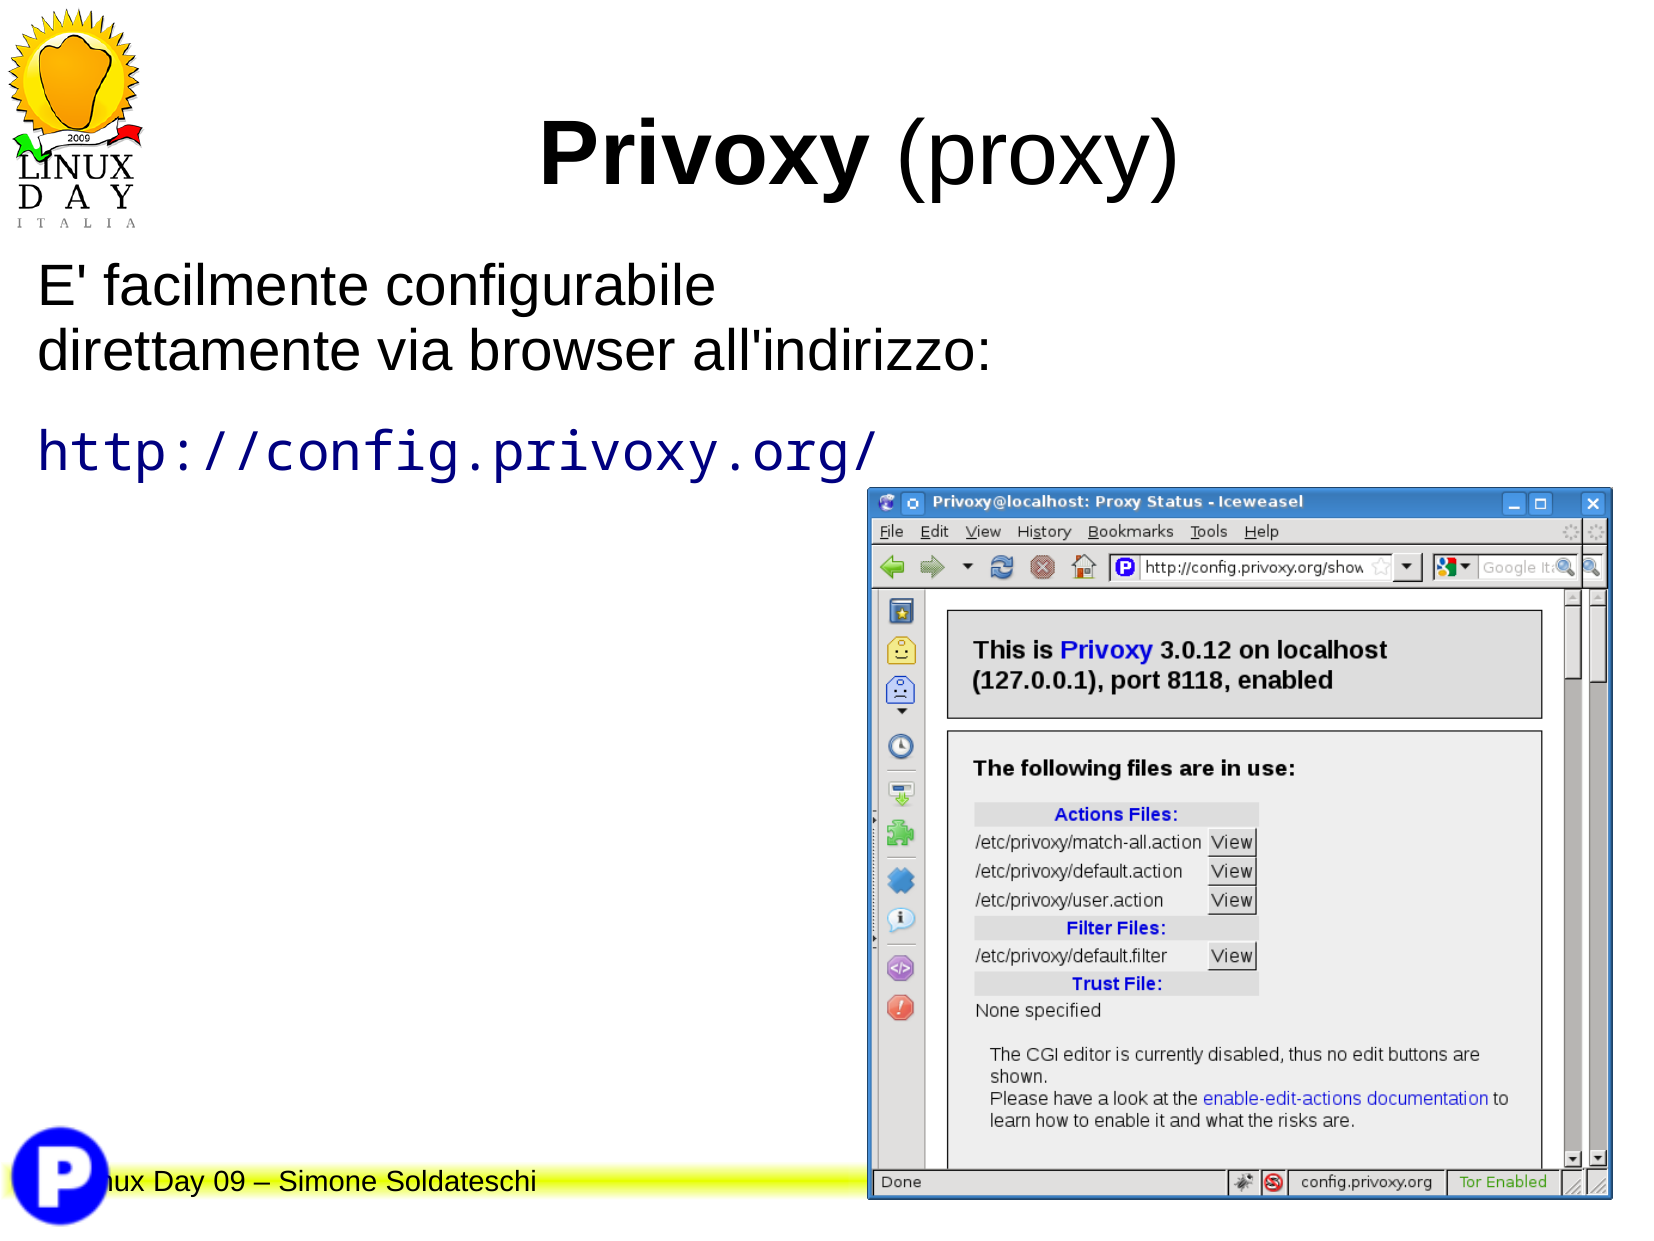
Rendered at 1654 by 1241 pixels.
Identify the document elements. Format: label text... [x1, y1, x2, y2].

list E' facilmente configurabile direttamente via browser all'indirizzo: http://config.privoxy.org/ [37, 252, 1005, 601]
title Privoxy (proxy) [150, 49, 1571, 257]
picture [0, 0, 151, 235]
picture [867, 487, 1613, 1201]
picture [8, 1124, 113, 1230]
